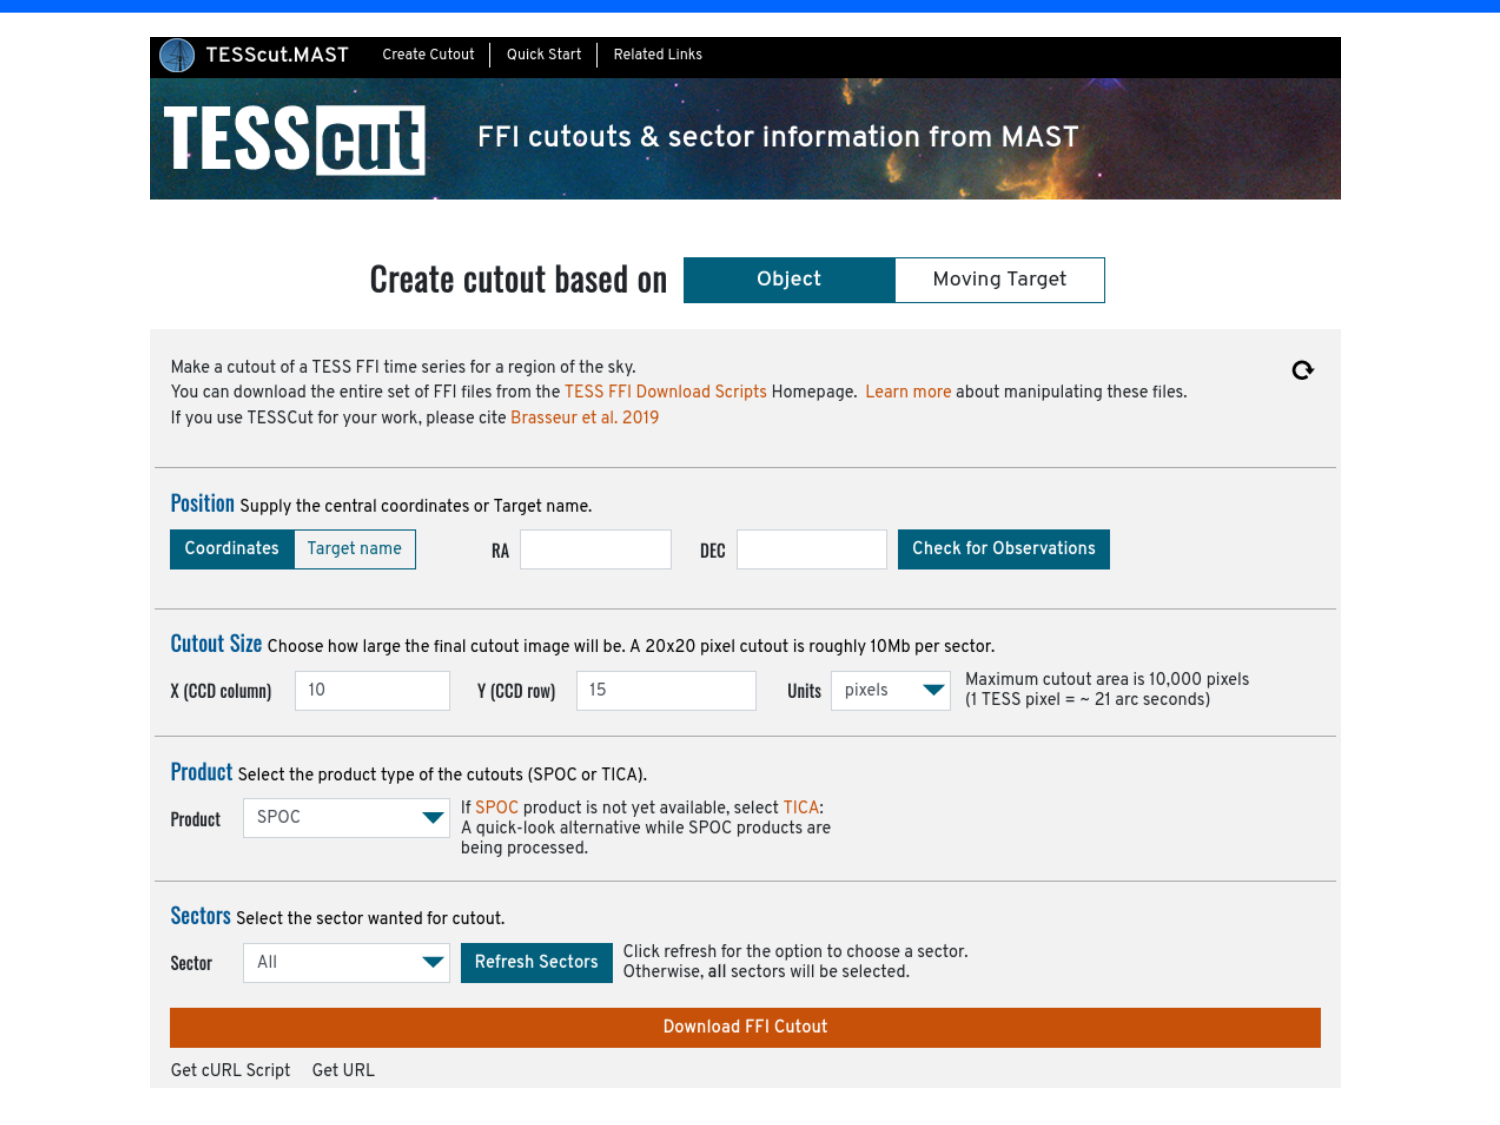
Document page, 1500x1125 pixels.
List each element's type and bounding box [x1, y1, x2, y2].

picture [150, 37, 1341, 1088]
